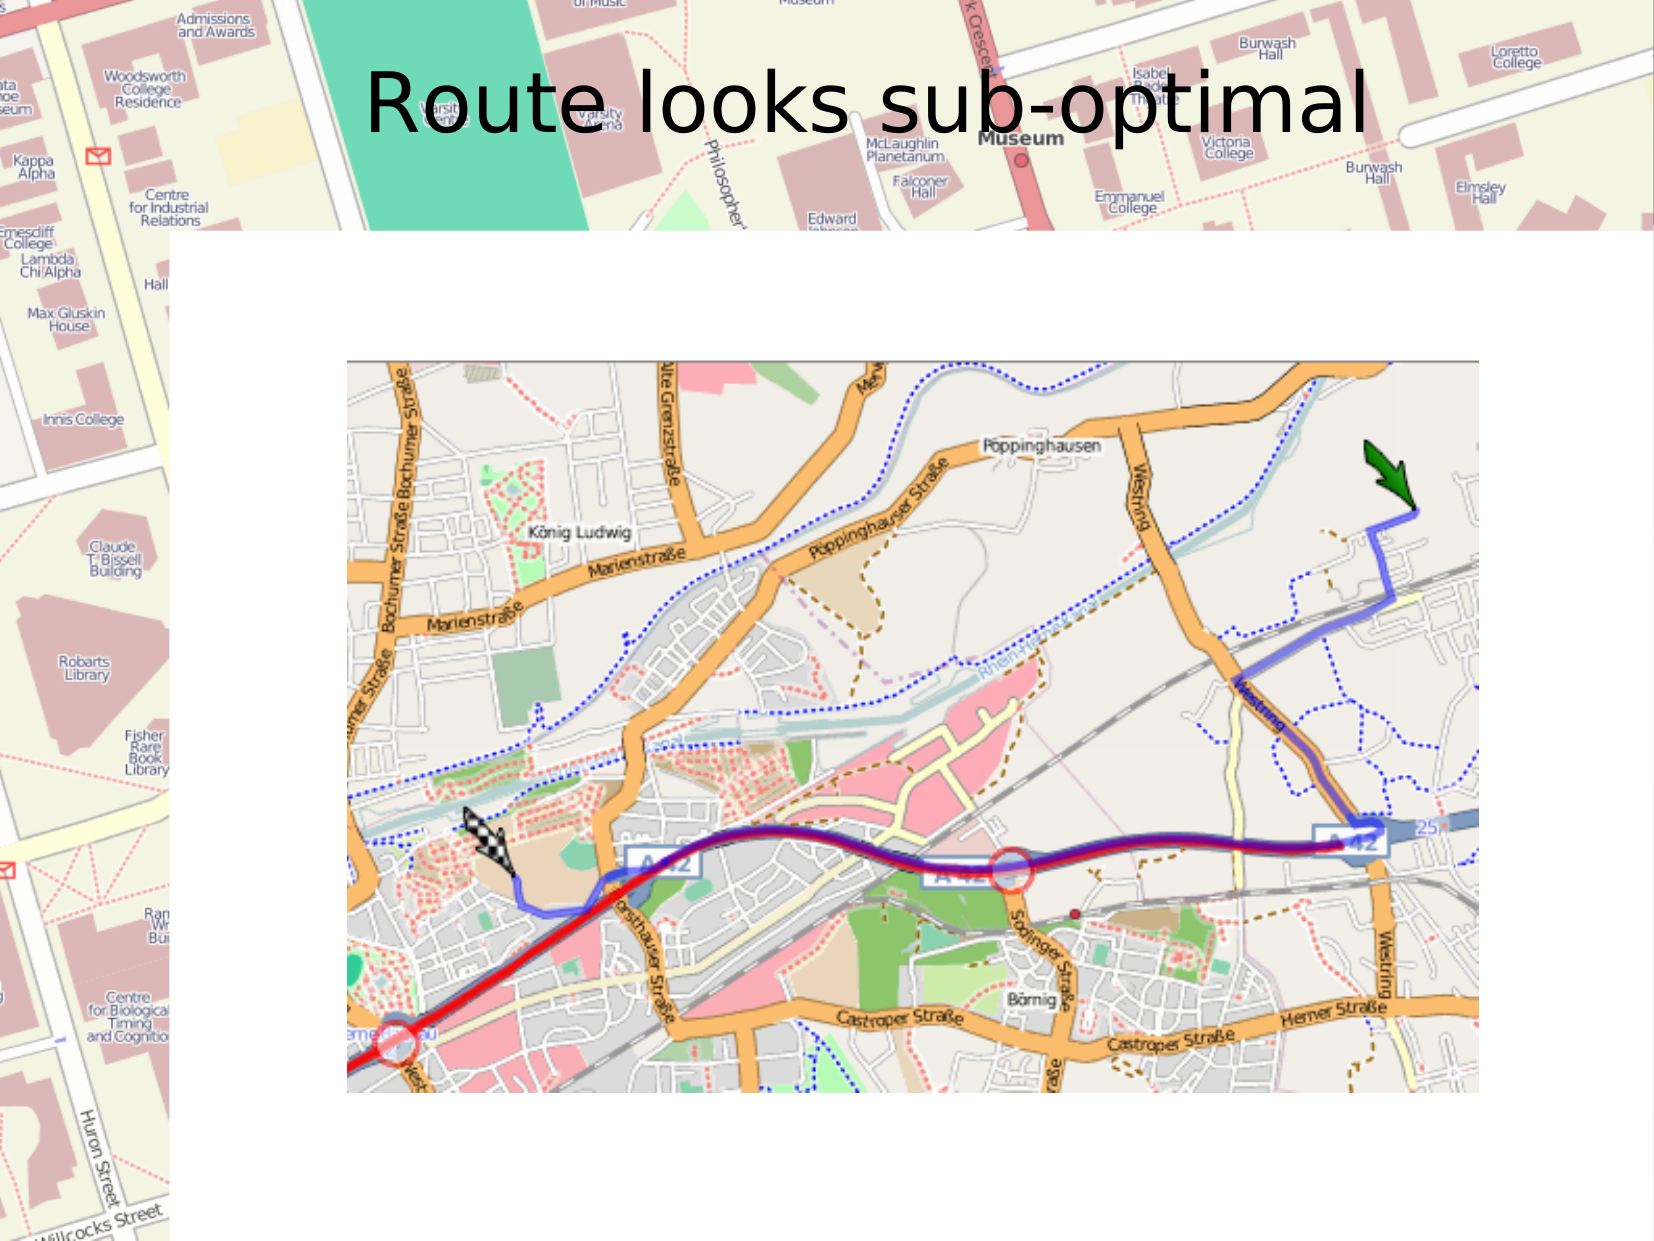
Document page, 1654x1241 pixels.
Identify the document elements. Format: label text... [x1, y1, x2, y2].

picture [0, 0, 1654, 1241]
title Route looks sub-optimal [124, 0, 1613, 208]
